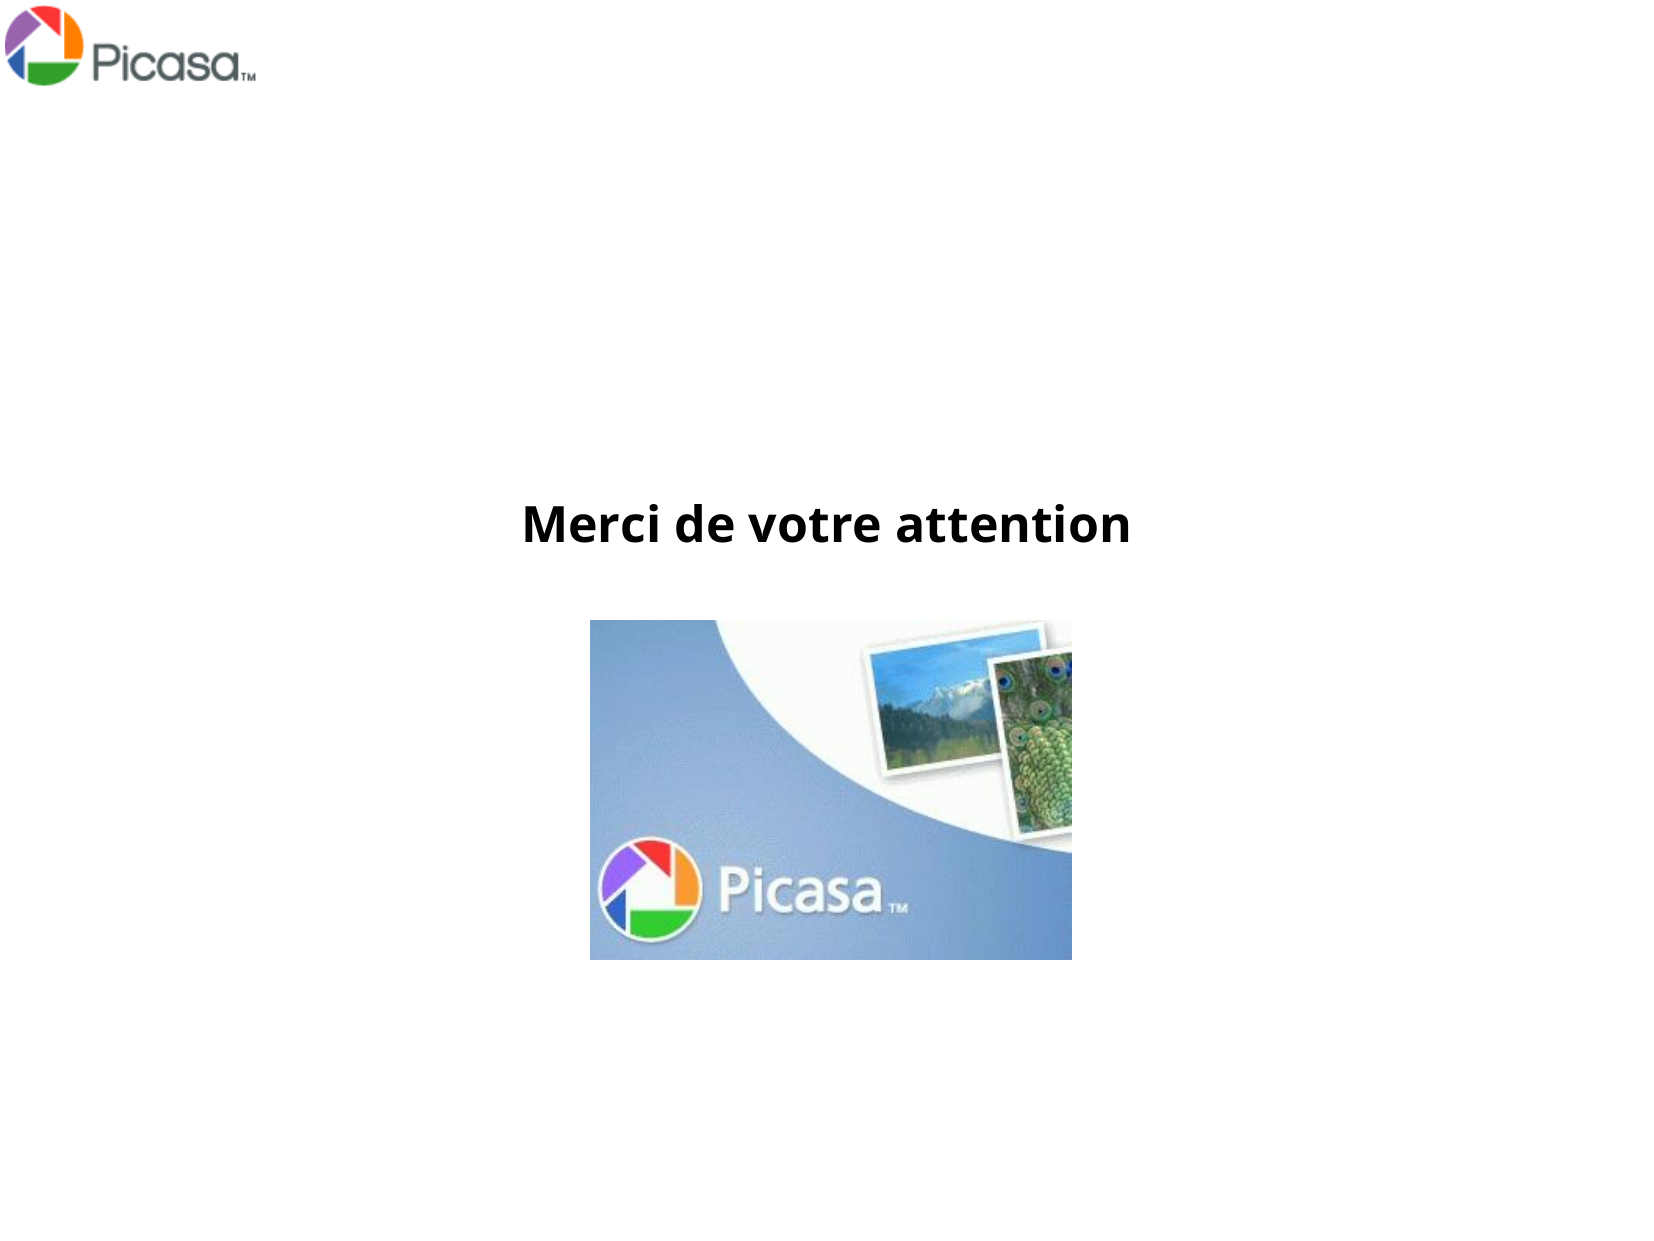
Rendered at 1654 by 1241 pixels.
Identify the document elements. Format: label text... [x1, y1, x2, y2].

text_box Merci de votre attention [0, 502, 1654, 587]
picture [5, 5, 497, 89]
picture [590, 620, 1072, 960]
